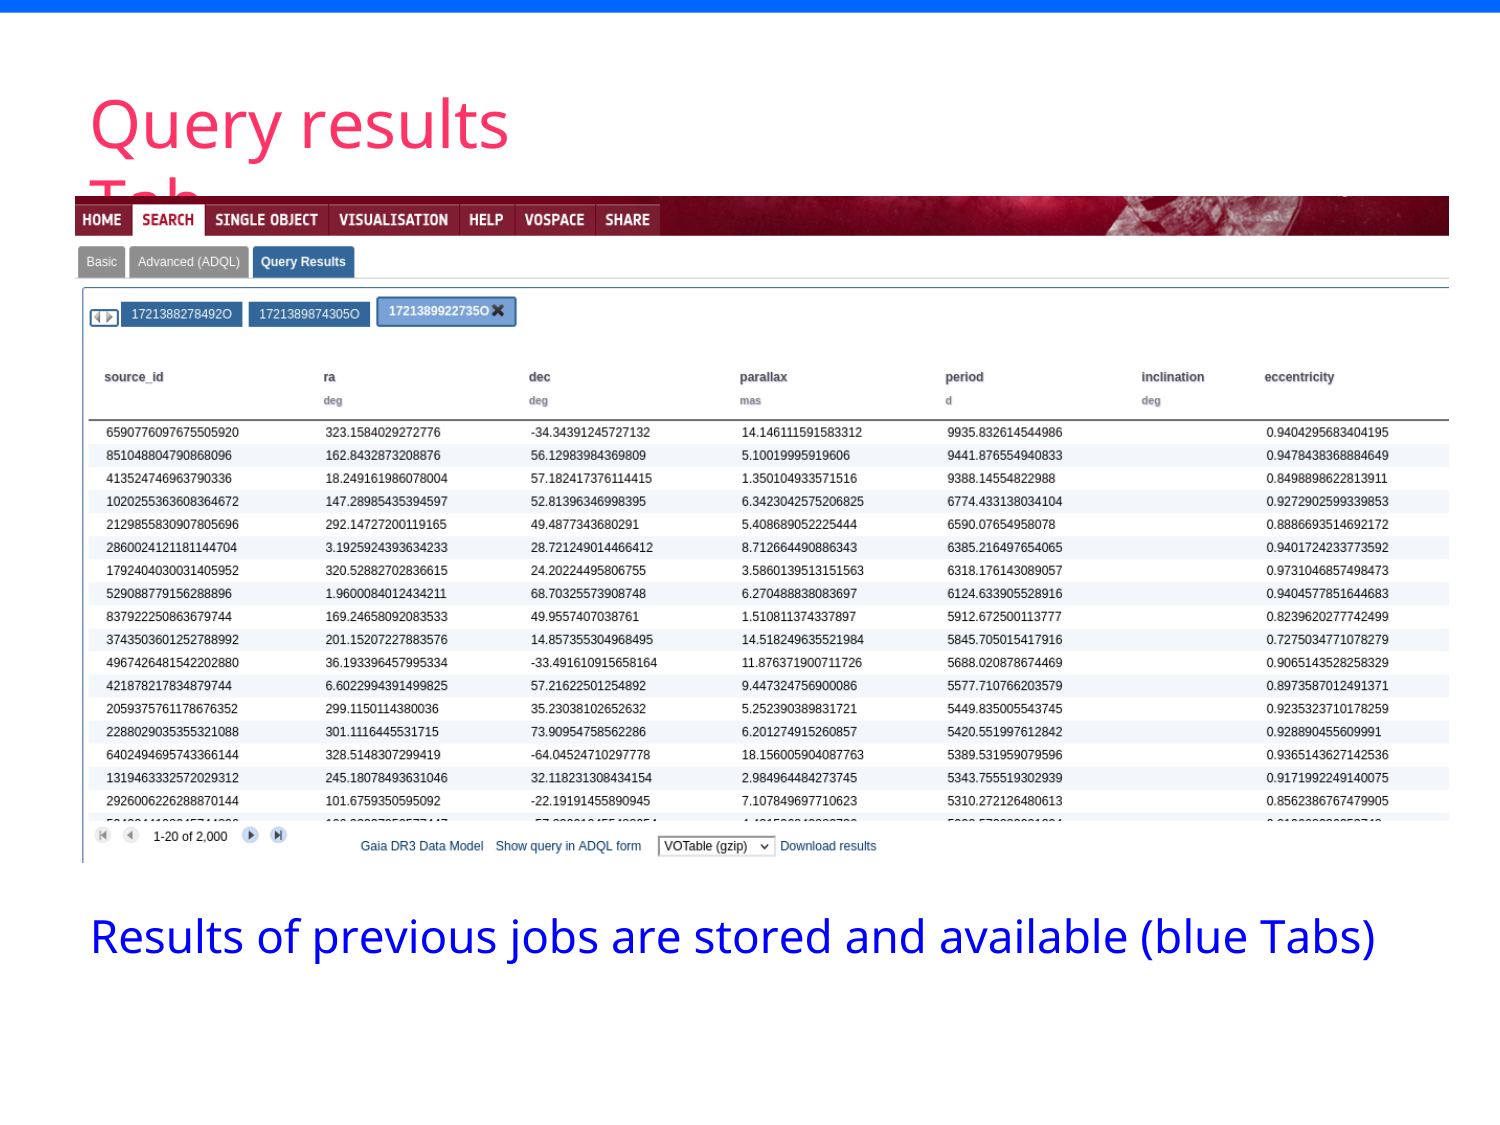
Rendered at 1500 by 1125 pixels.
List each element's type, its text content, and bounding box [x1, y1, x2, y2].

text_box Results of previous jobs are stored and available (blue Tabs) [75, 900, 1426, 976]
text_box Query results Tab [75, 75, 638, 180]
picture [75, 196, 1449, 863]
